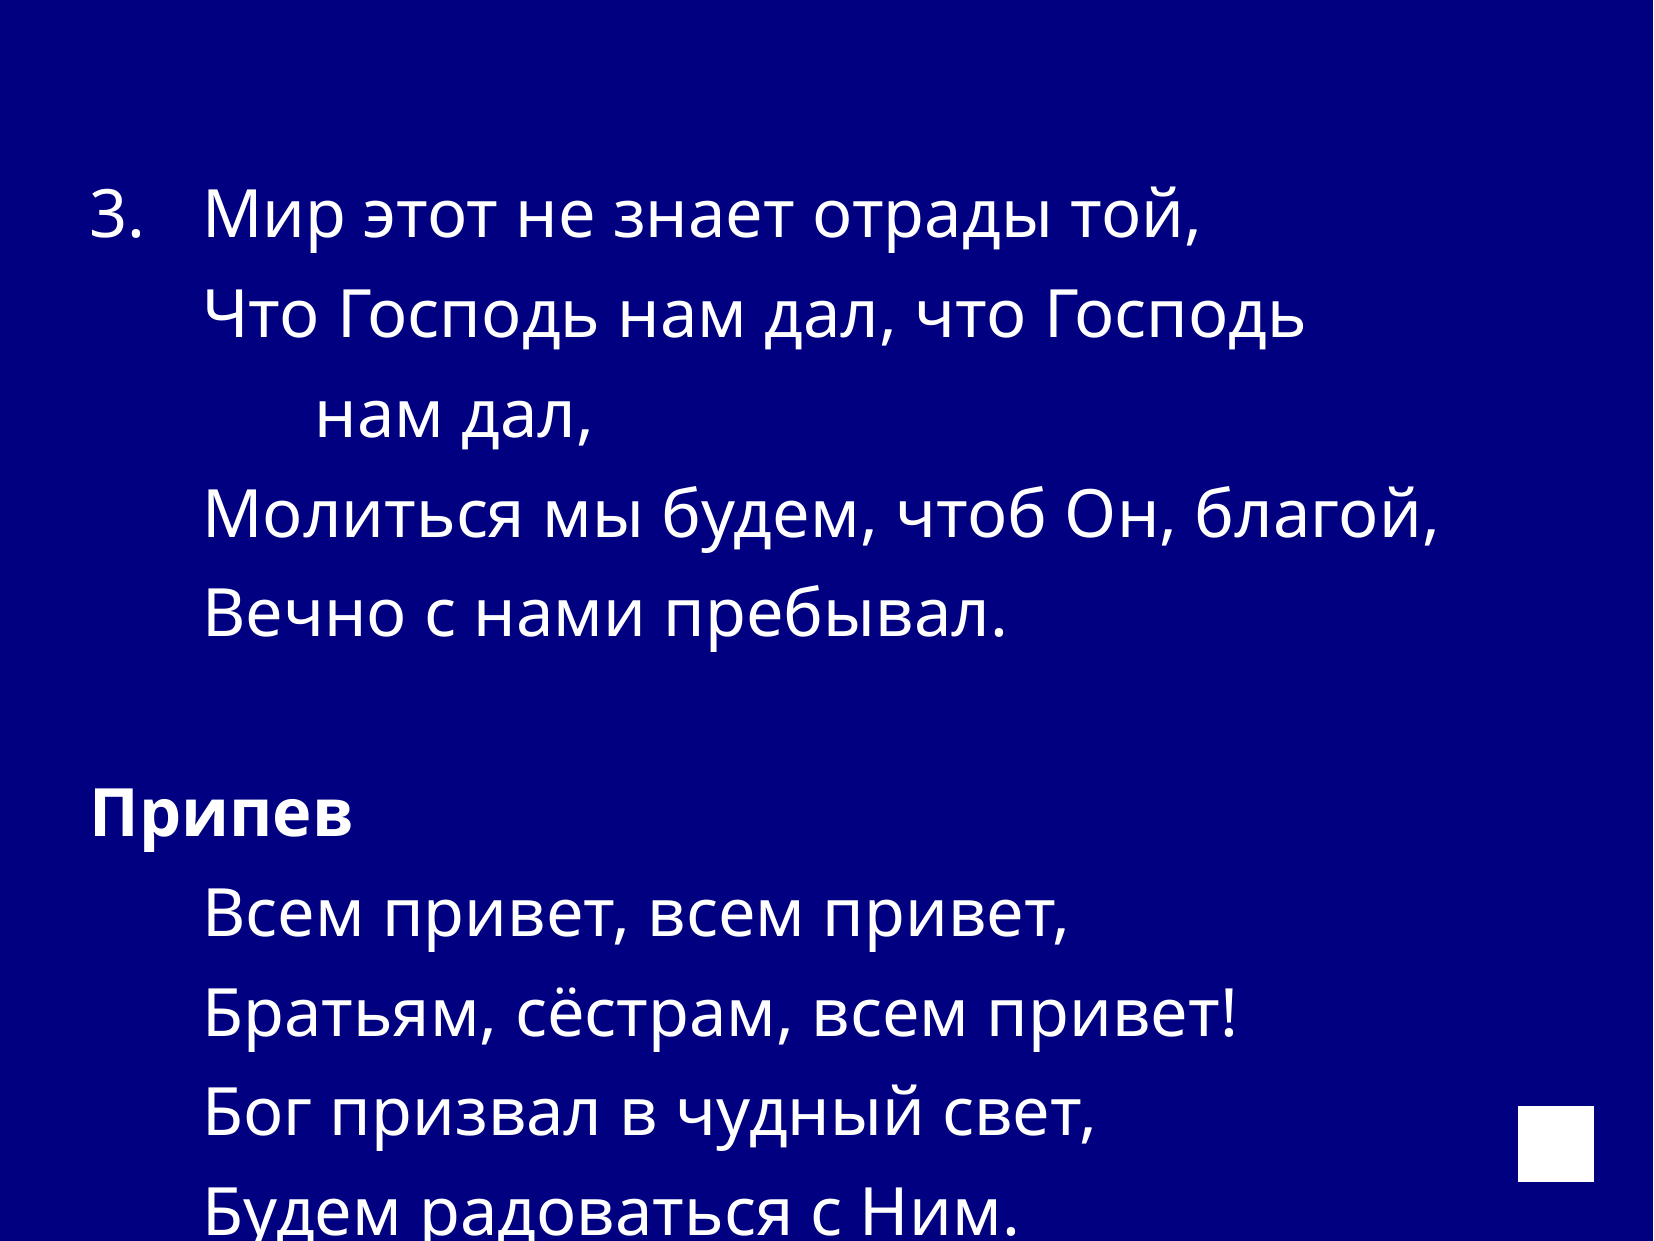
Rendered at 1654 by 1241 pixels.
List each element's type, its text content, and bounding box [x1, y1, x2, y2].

text_box 3. Мир этот не знает отрады той, Что Господь нам дал, что Господь нам дал, Молиться мы будем, чтоб Он, благой, Вечно с нами пребывал. Припев Всем привет, всем привет, Братьям, сёстрам, всем привет! Бог призвал в чудный свет, Будем радоваться с Ним. [75, 150, 1576, 1163]
text_box [1518, 1106, 1594, 1182]
